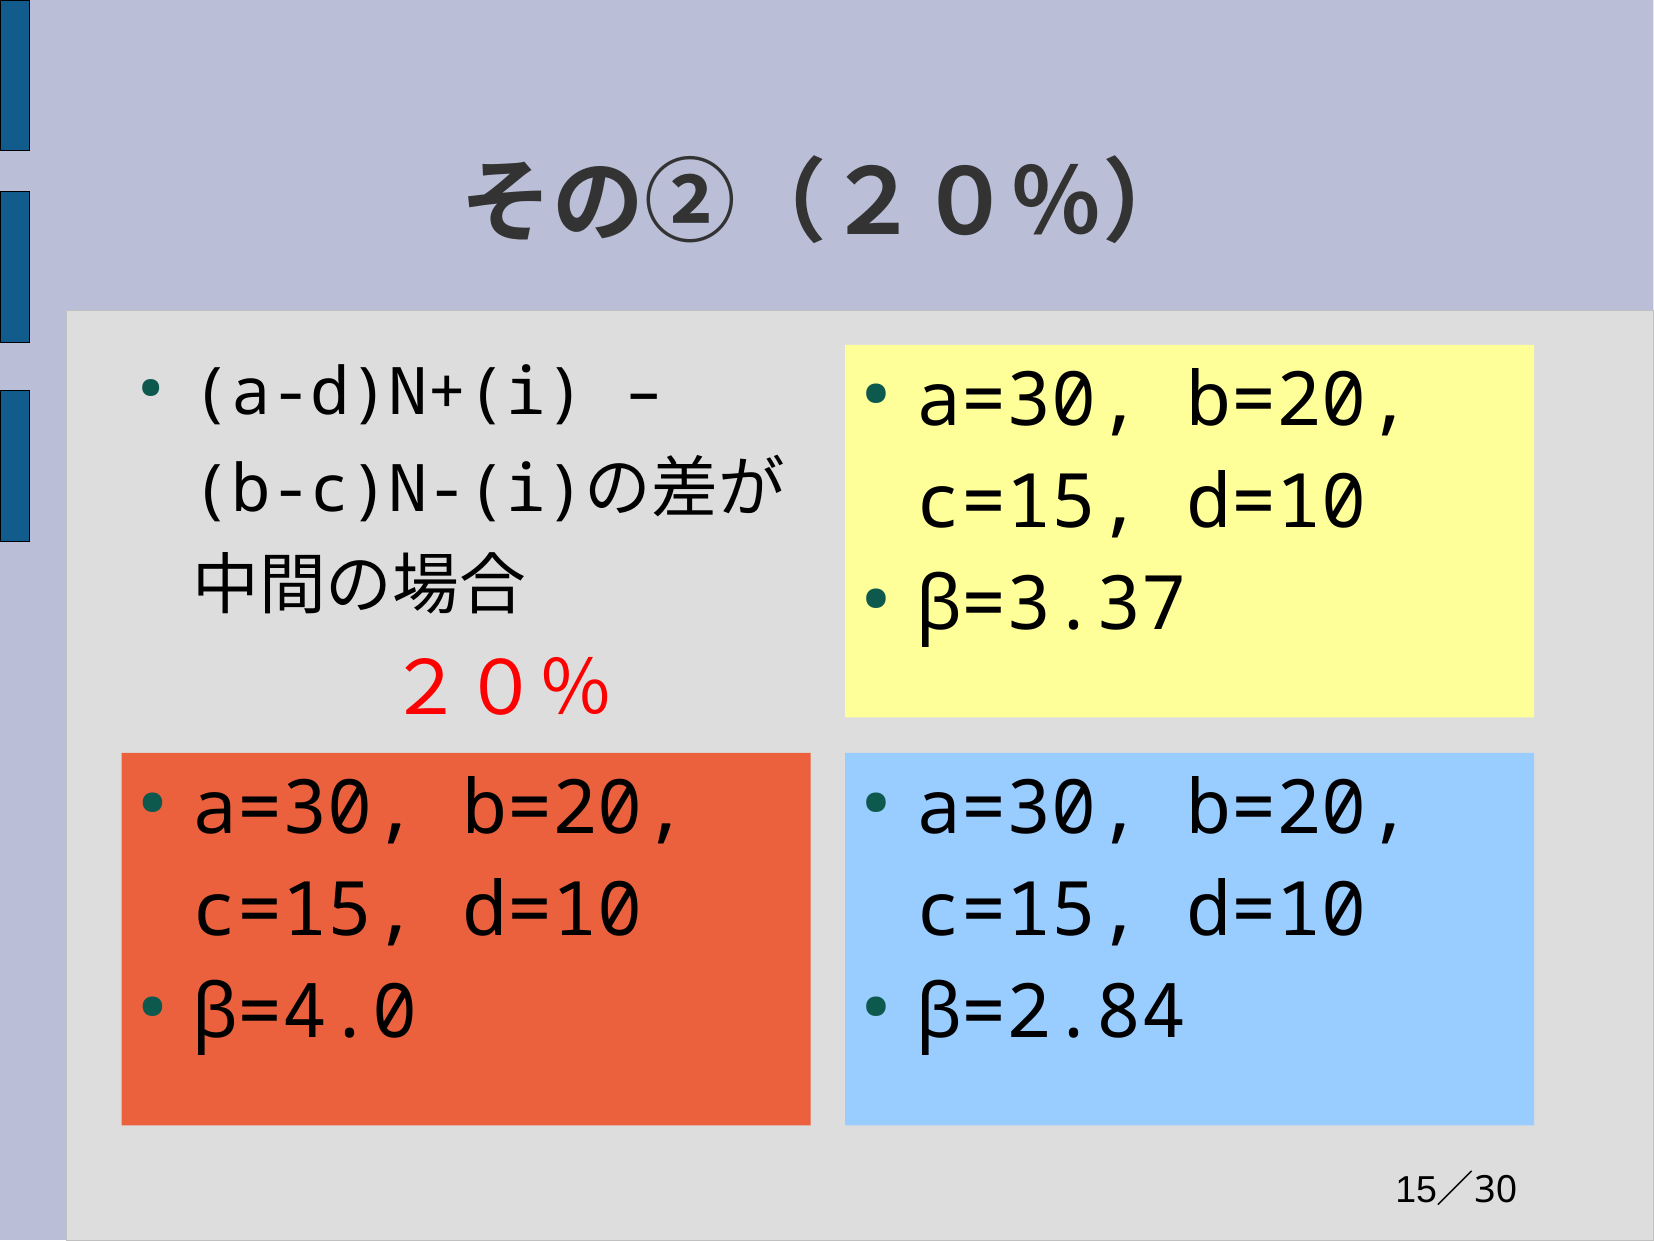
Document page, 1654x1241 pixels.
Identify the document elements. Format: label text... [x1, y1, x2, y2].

list (a-d)N+(i) – (b-c)N-(i)の差が中間の場合 ２０％ [121, 344, 811, 724]
title その②（２０％） [121, 91, 1534, 299]
list a=30, b=20, c=15, d=10 β=3.37 [845, 344, 1535, 718]
list a=30, b=20, c=15, d=10 β=4.0 [121, 752, 811, 1126]
list a=30, b=20, c=15, d=10 β=2.84 [845, 752, 1535, 1126]
